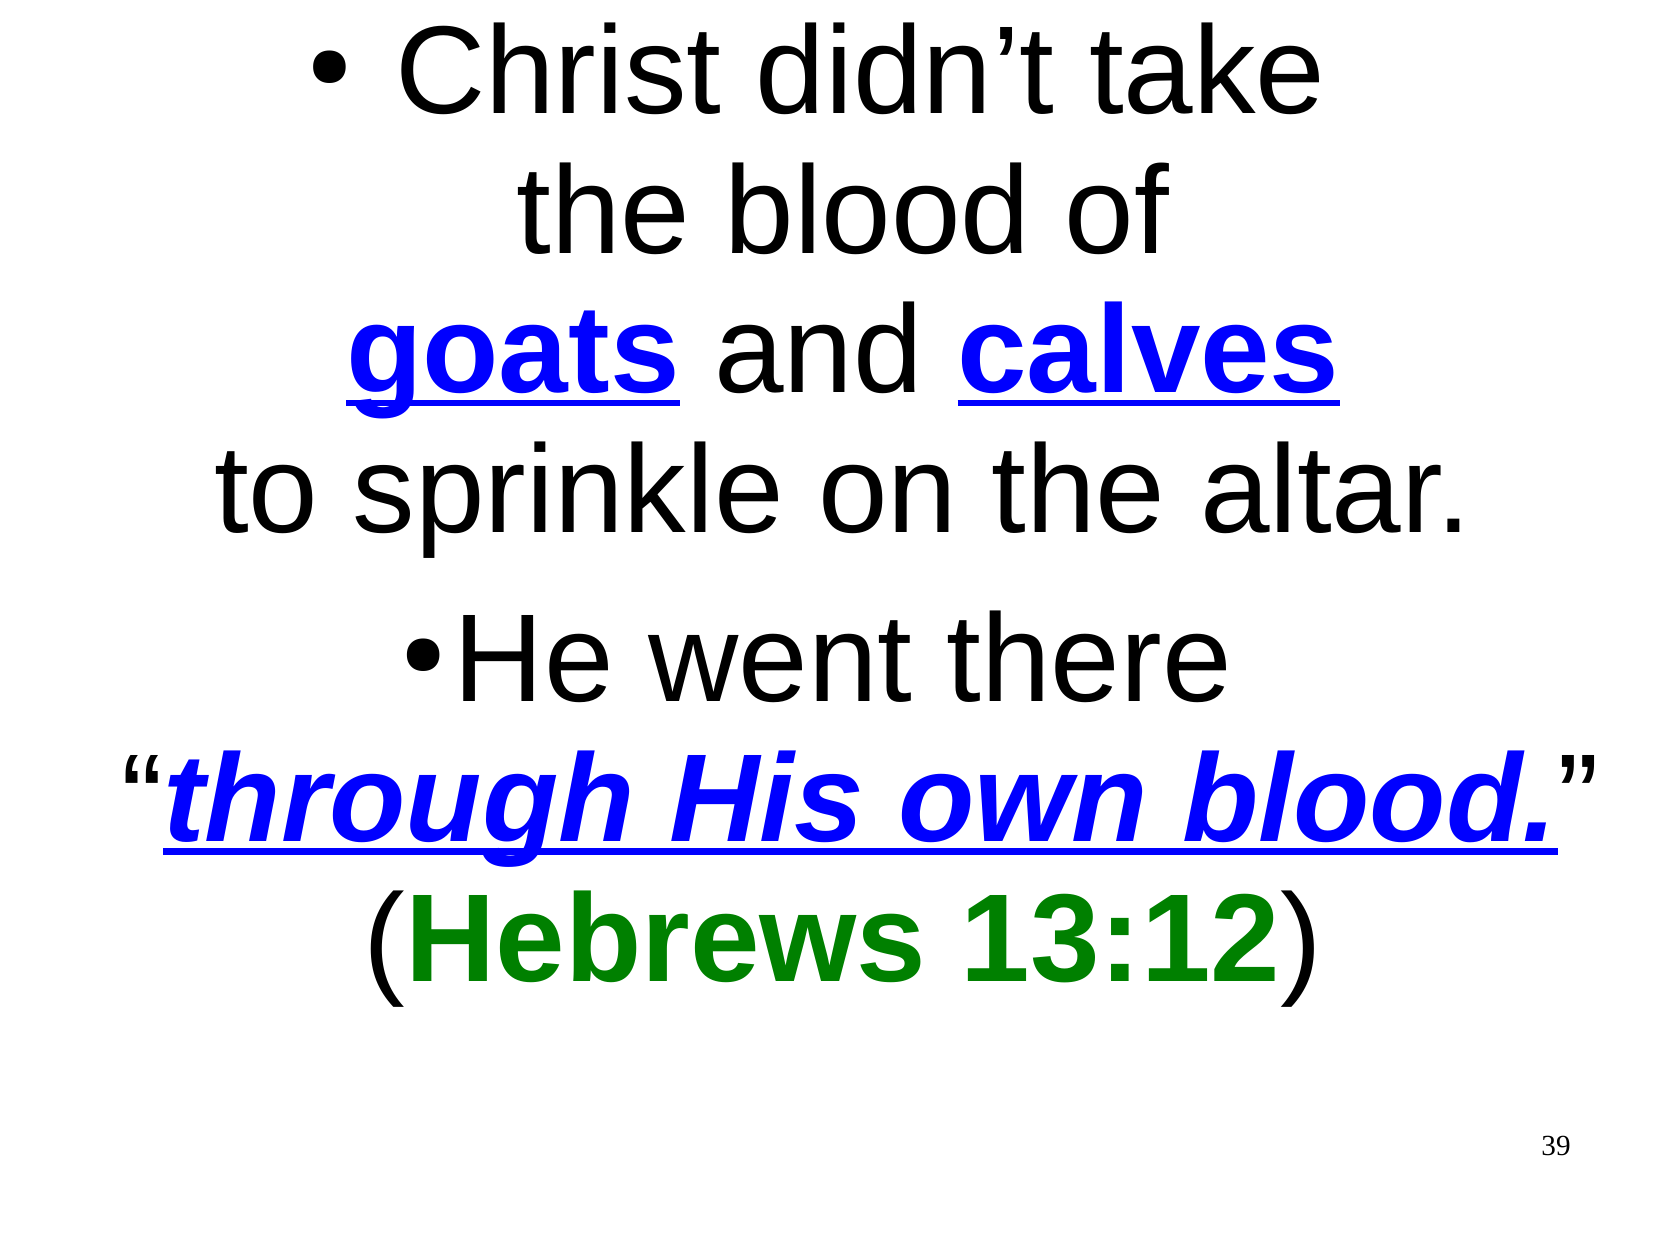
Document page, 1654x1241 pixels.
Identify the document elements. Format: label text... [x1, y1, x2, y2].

list Christ didn’t take the blood of goats and calves to sprinkle on the altar. He went there “through His own blood.” (Hebrews 13:12) [0, 0, 1651, 1238]
